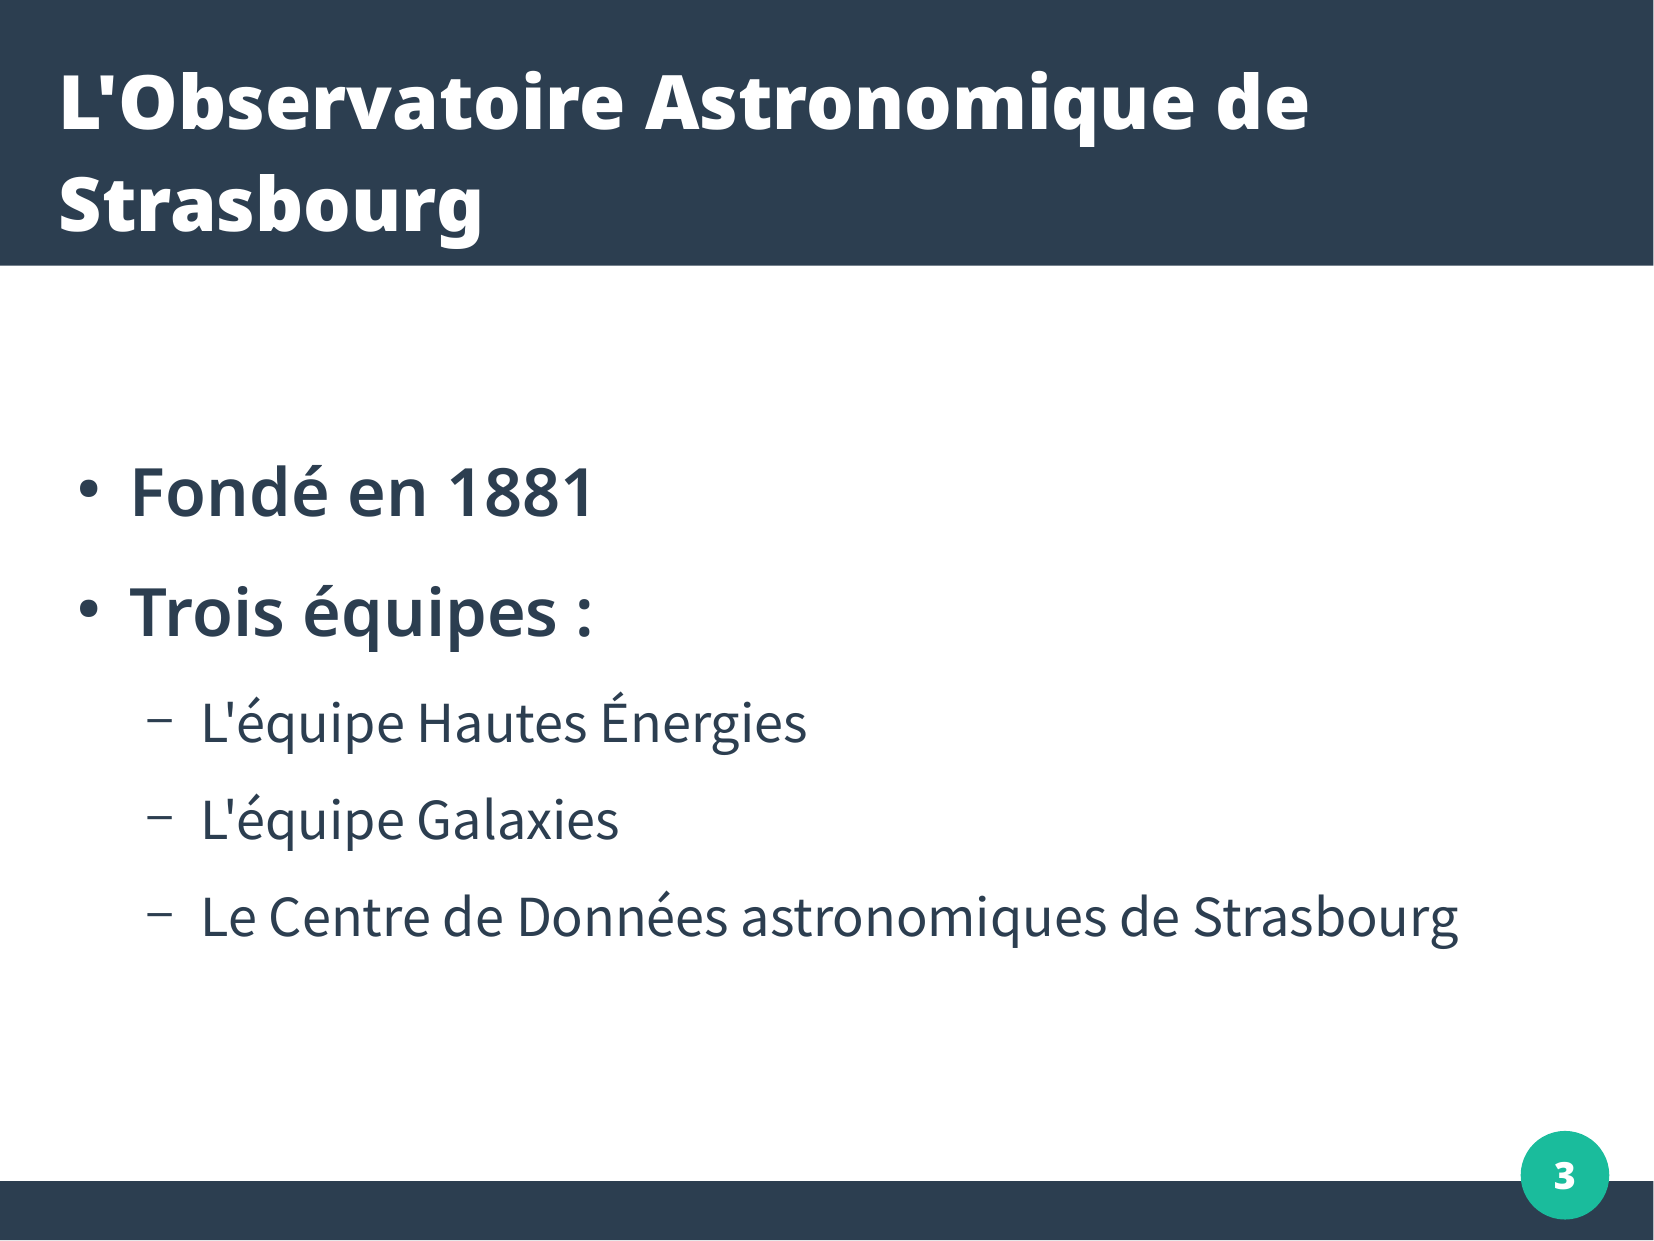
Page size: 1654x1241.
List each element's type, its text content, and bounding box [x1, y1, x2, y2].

title L'Observatoire Astronomique de Strasbourg [59, 49, 1595, 207]
list Fondé en 1881 Trois équipes : L'équipe Hautes Énergies L'équipe Galaxies Le Centre de Données astronomiques de Strasbourg [59, 324, 1595, 1152]
